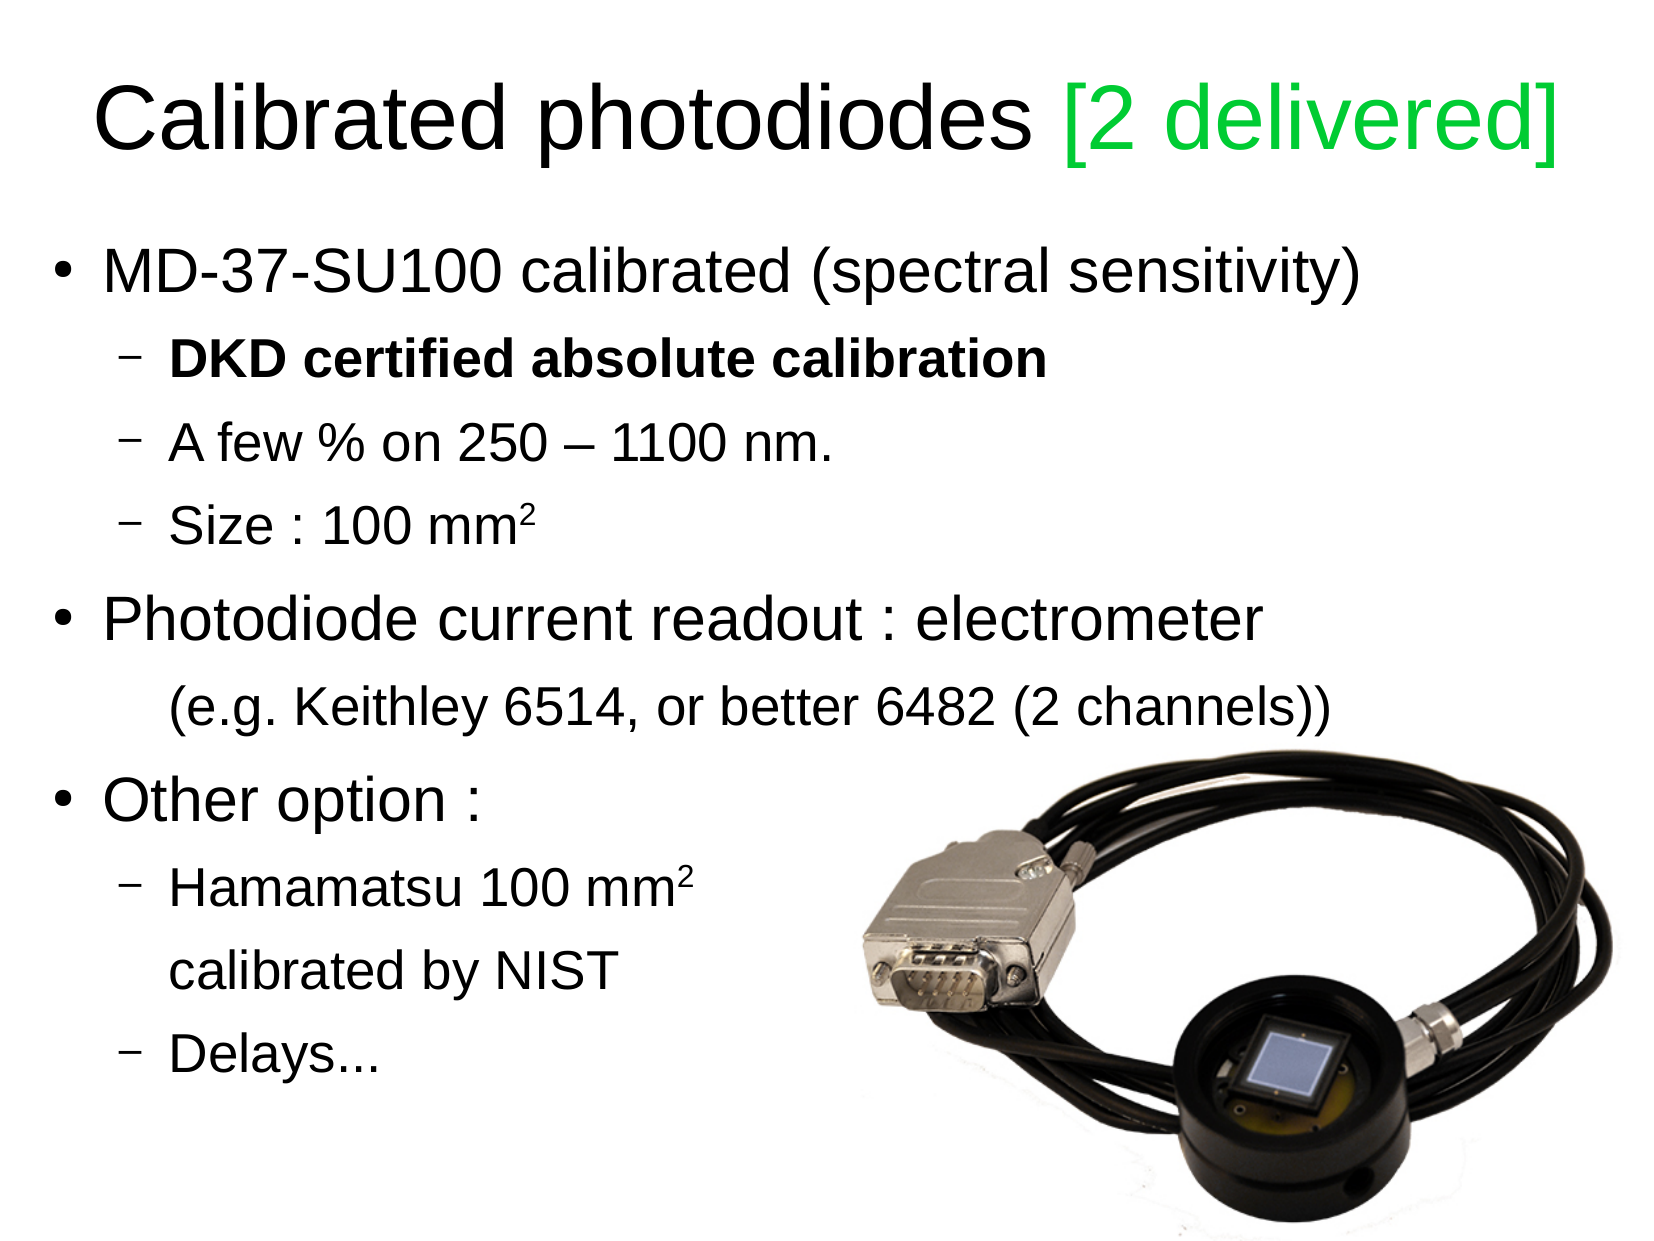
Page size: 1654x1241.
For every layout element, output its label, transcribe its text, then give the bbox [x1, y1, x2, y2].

picture [842, 732, 1630, 1241]
list MD-37-SU100 calibrated (spectral sensitivity) DKD certified absolute calibration A few % on 250 – 1100 nm. Size : 100 mm2 Photodiode current readout : electrometer (e.g. Keithley 6514, or better 6482 (2 channels)) Other option : Hamamatsu 100 mm2 calibrated by NIST Delays... [35, 236, 1619, 1087]
title Calibrated photodiodes [2 delivered] [82, 13, 1571, 222]
